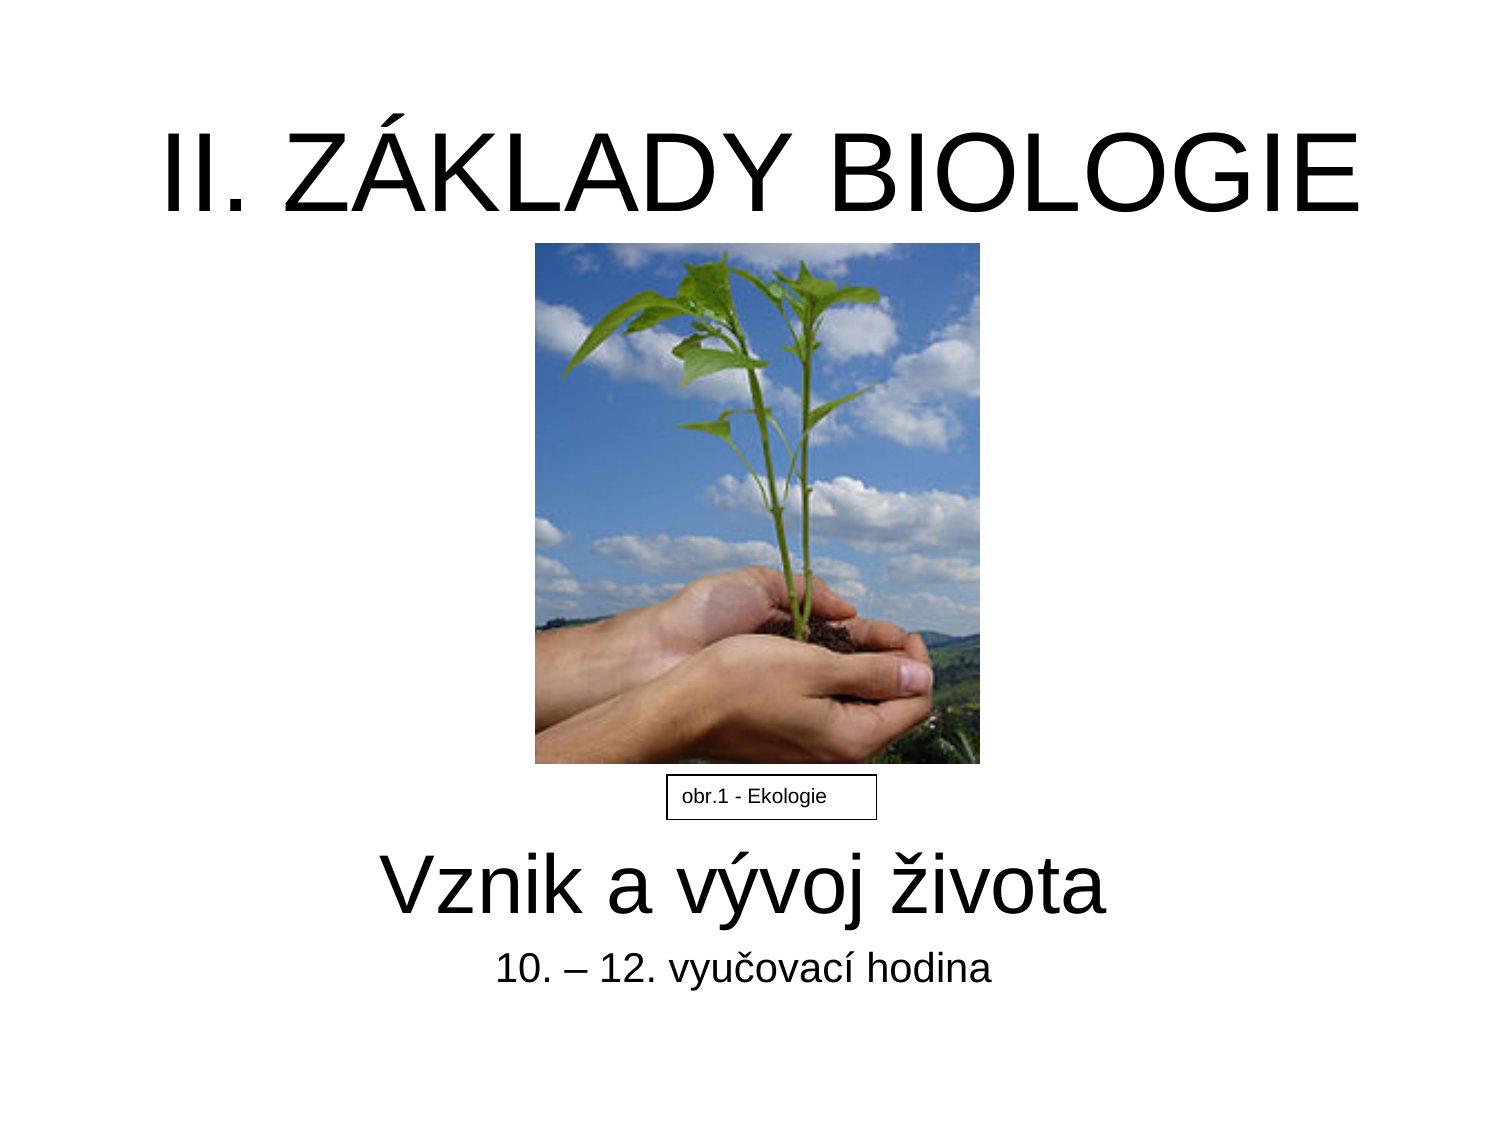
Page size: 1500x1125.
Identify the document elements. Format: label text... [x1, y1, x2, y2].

title II. ZÁKLADY BIOLOGIE [123, 78, 1399, 256]
subtitle Vznik a vývoj života 10. – 12. vyučovací hodina [218, 822, 1269, 1000]
picture [535, 243, 980, 764]
text_box obr.1 - Ekologie [667, 774, 877, 820]
